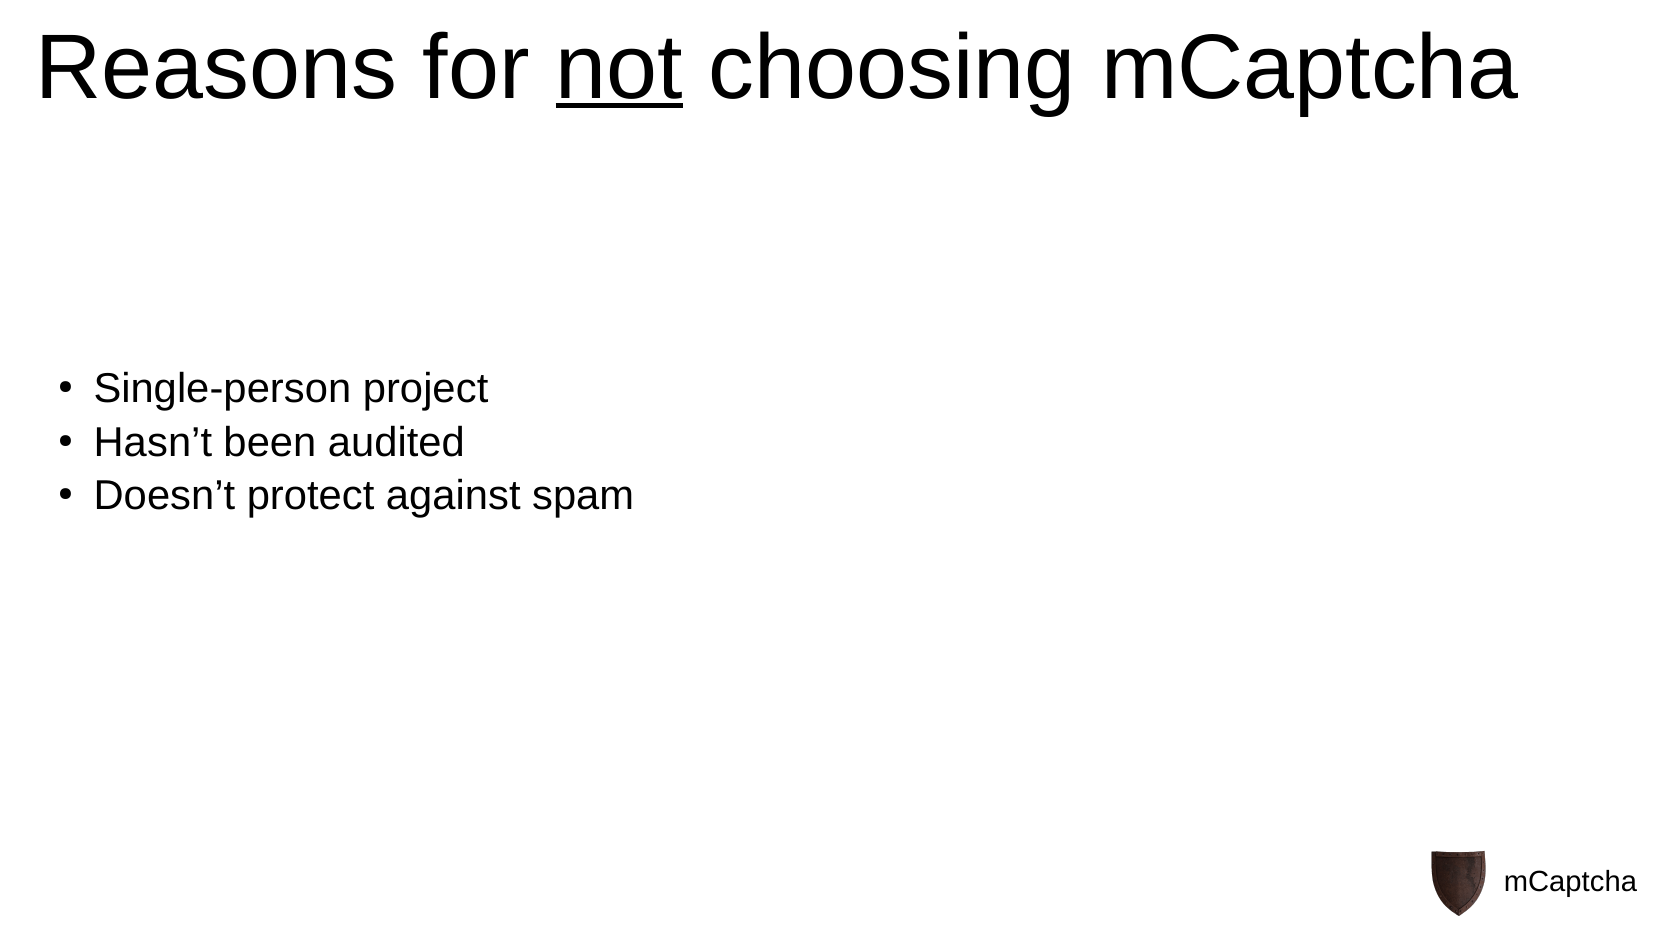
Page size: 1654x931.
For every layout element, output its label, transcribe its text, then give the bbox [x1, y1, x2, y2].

title Reasons for not choosing mCaptcha [35, 0, 1576, 413]
text_box mCaptcha [1489, 857, 1654, 906]
subtitle Single-person project Hasn’t been audited Doesn’t protect against spam [58, 344, 1596, 586]
picture [1425, 846, 1493, 918]
